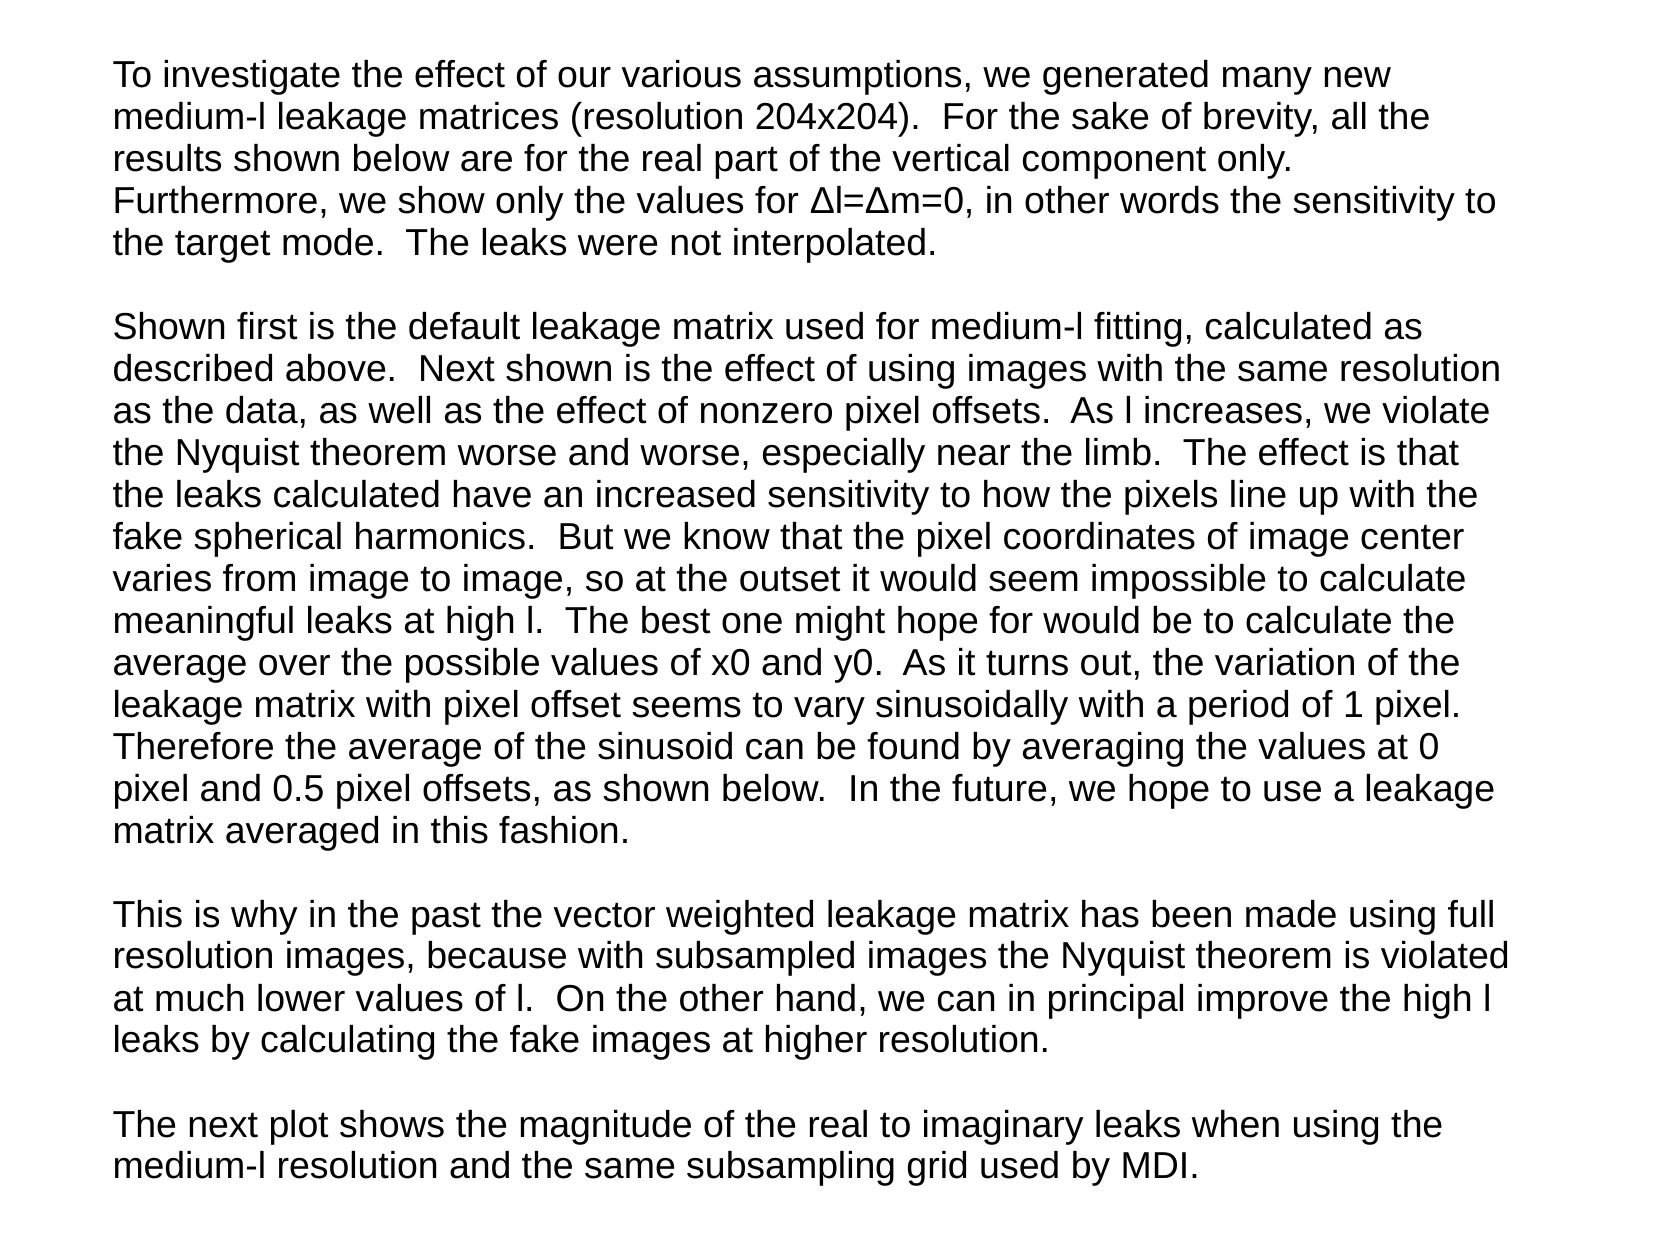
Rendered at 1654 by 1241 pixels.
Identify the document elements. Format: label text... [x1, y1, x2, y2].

text_box To investigate the effect of our various assumptions, we generated many new medium-l leakage matrices (resolution 204x204). For the sake of brevity, all the results shown below are for the real part of the vertical component only. Furthermore, we show only the values for Δl=Δm=0, in other words the sensitivity to the target mode. The leaks were not interpolated. Shown first is the default leakage matrix used for medium-l fitting, calculated as described above. Next shown is the effect of using images with the same resolution as the data, as well as the effect of nonzero pixel offsets. As l increases, we violate the Nyquist theorem worse and worse, especially near the limb. The effect is that the leaks calculated have an increased sensitivity to how the pixels line up with the fake spherical harmonics. But we know that the pixel coordinates of image center varies from image to image, so at the outset it would seem impossible to calculate meaningful leaks at high l. The best one might hope for would be to calculate the average over the possible values of x0 and y0. As it turns out, the variation of the leakage matrix with pixel offset seems to vary sinusoidally with a period of 1 pixel. Therefore the average of the sinusoid can be found by averaging the values at 0 pixel and 0.5 pixel offsets, as shown below. In the future, we hope to use a leakage matrix averaged in this fashion. This is why in the past the vector weighted leakage matrix has been made using full resolution images, because with subsampled images the Nyquist theorem is violated at much lower values of l. On the other hand, we can in principal improve the high l leaks by calculating the fake images at higher resolution. The next plot shows the magnitude of the real to imaginary leaks when using the medium-l resolution and the same subsampling grid used by MDI. [112, 53, 1517, 1187]
